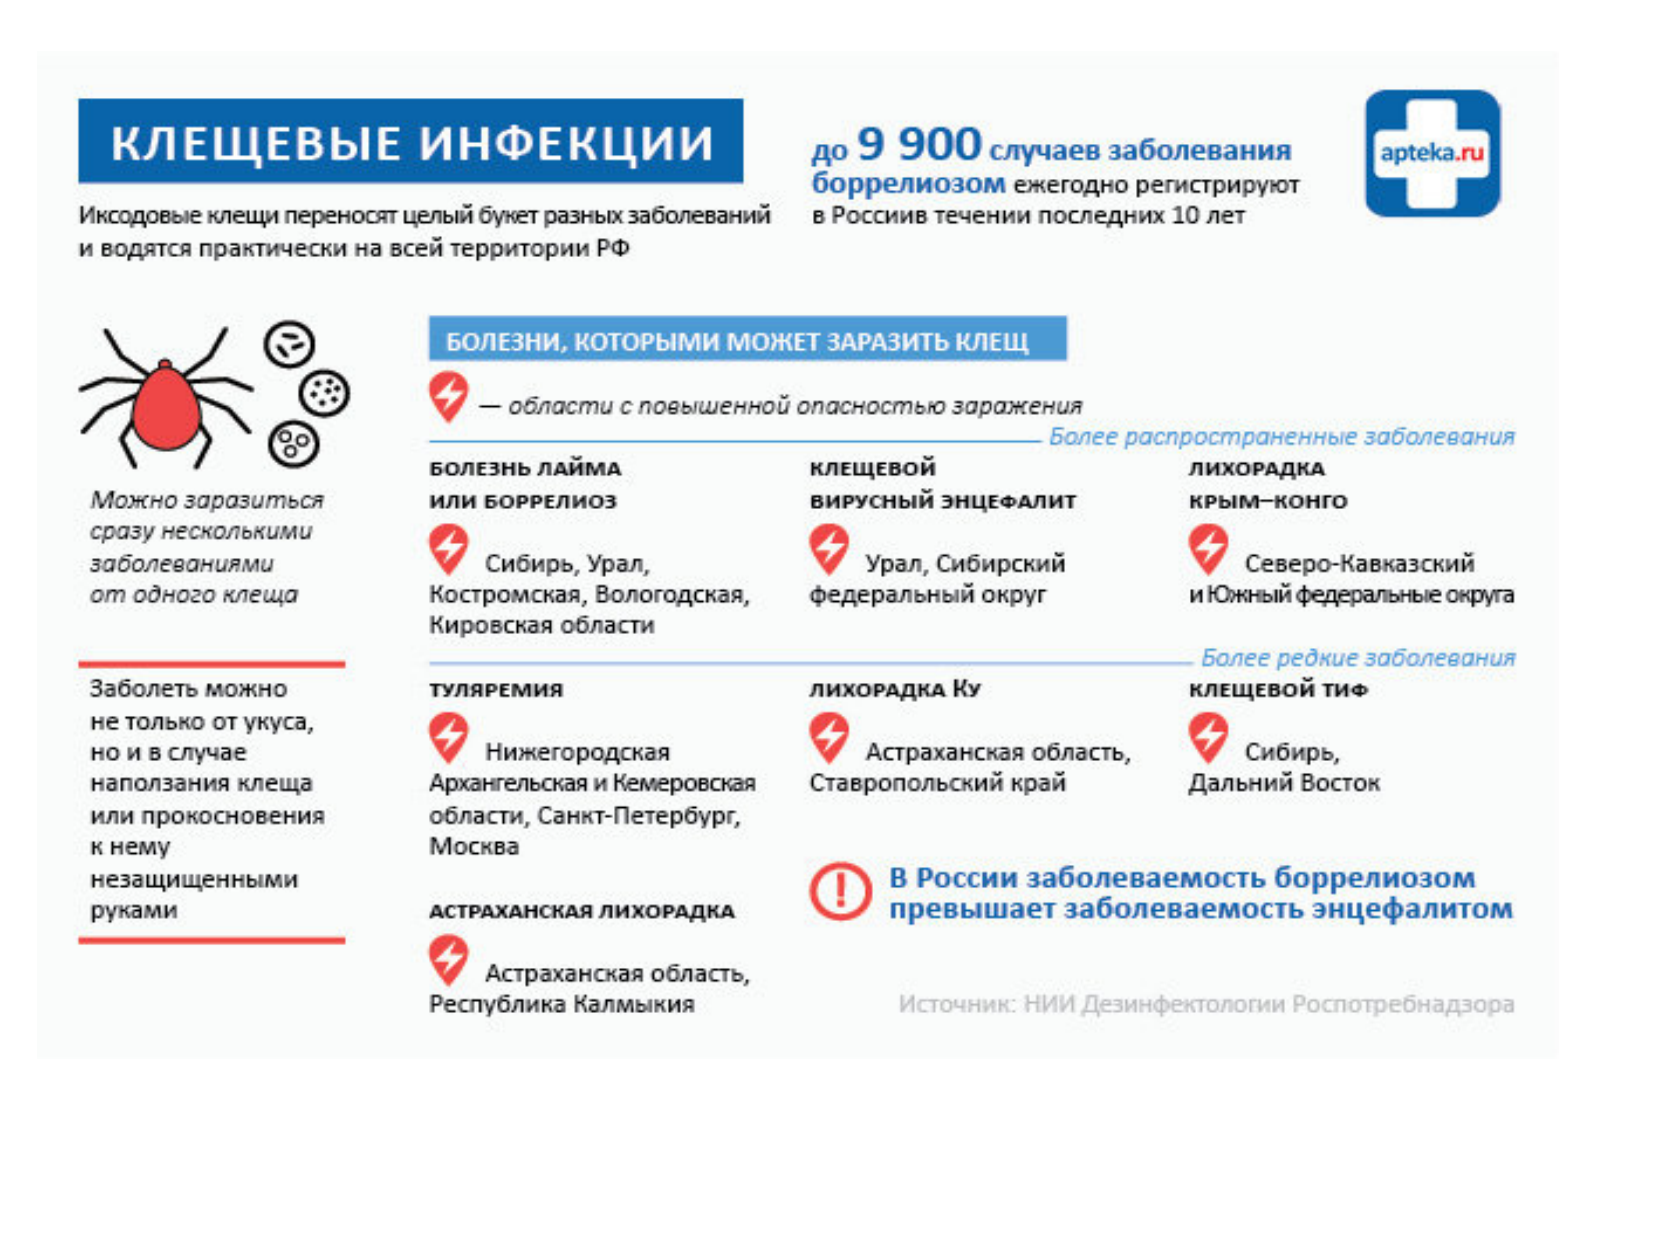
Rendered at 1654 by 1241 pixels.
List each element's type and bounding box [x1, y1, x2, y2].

picture [37, 51, 1559, 1059]
